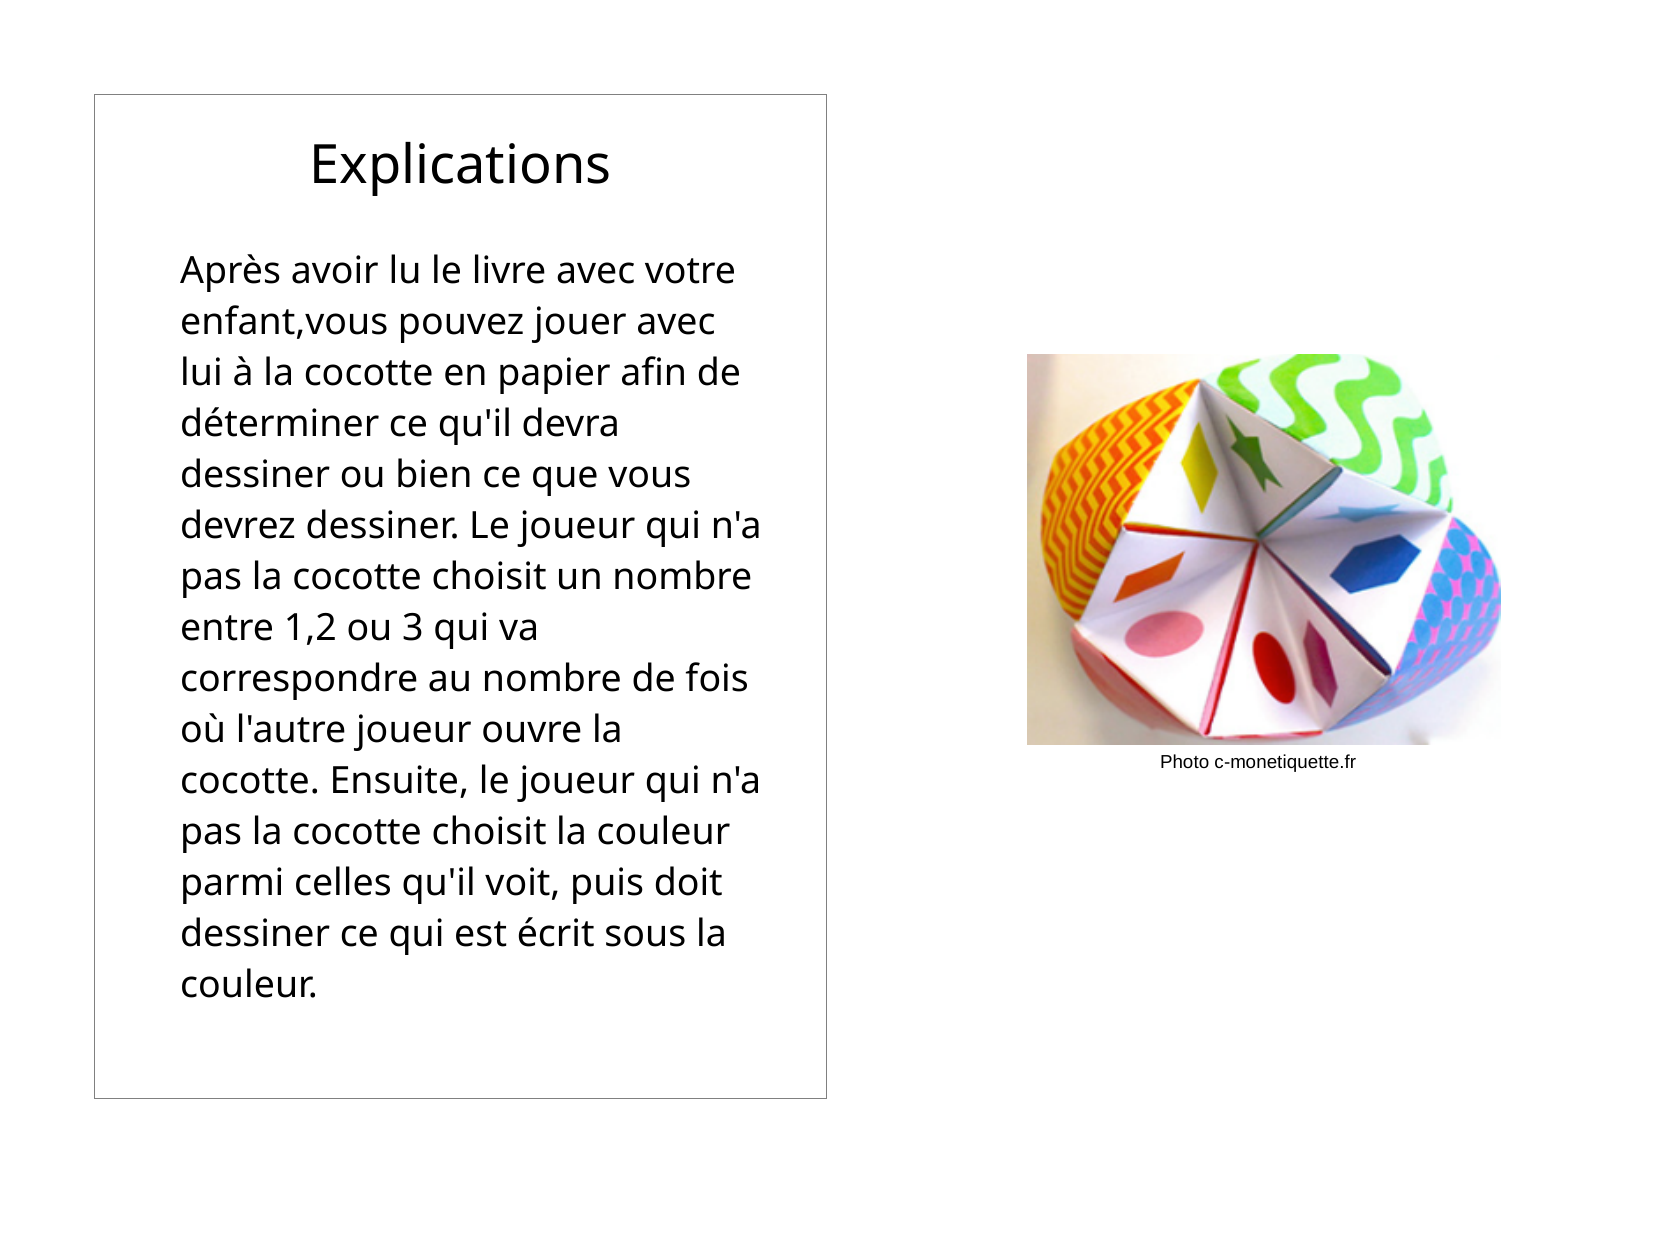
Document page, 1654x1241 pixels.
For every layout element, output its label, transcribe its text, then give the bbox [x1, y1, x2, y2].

picture [1027, 354, 1501, 745]
text_box Après avoir lu le livre avec votre enfant,vous pouvez jouer avec lui à la cocotte en papier afin de déterminer ce qu'il devra dessiner ou bien ce que vous devrez dessiner. Le joueur qui n'a pas la cocotte choisit un nombre entre 1,2 ou 3 qui va correspondre au nombre de fois où l'autre joueur ouvre la cocotte. Ensuite, le joueur qui n'a pas la cocotte choisit la couleur parmi celles qu'il voit, puis doit dessiner ce qui est écrit sous la couleur. [165, 236, 780, 1020]
text_box Explications [177, 118, 745, 206]
text_box Photo c-monetiquette.fr [1086, 744, 1430, 780]
